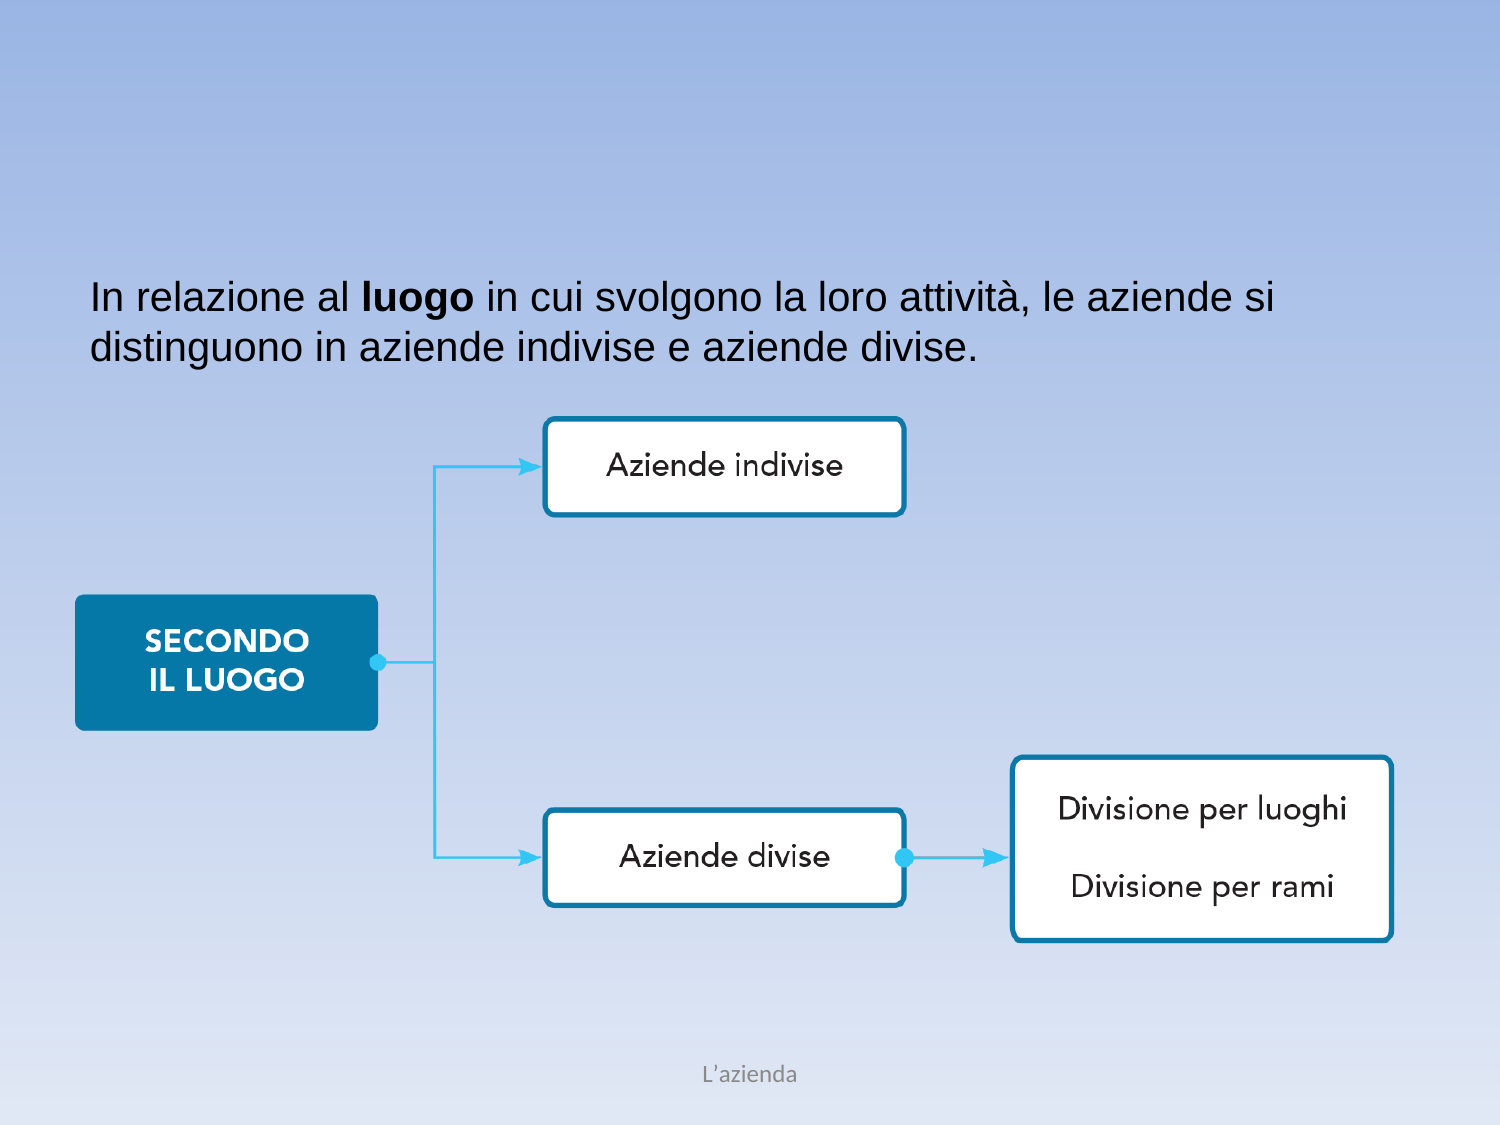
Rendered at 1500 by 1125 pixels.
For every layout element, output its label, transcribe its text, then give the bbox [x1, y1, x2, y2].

picture [1016, 760, 1388, 937]
text_box L’azienda [512, 1042, 988, 1103]
picture [188, 669, 201, 690]
picture [206, 669, 223, 690]
picture [1387, 934, 1395, 944]
picture [207, 630, 230, 651]
picture [255, 669, 276, 690]
picture [185, 630, 203, 651]
picture [147, 630, 160, 651]
picture [280, 669, 303, 690]
picture [284, 630, 308, 651]
picture [161, 669, 174, 690]
picture [166, 630, 180, 651]
text_box In relazione al luogo in cui svolgono la loro attività, le aziende si distinguono in aziende indivise e aziende divise. [75, 262, 1426, 442]
picture [261, 630, 280, 651]
picture [228, 669, 251, 690]
picture [235, 630, 255, 651]
picture [75, 415, 1395, 944]
picture [548, 422, 901, 512]
